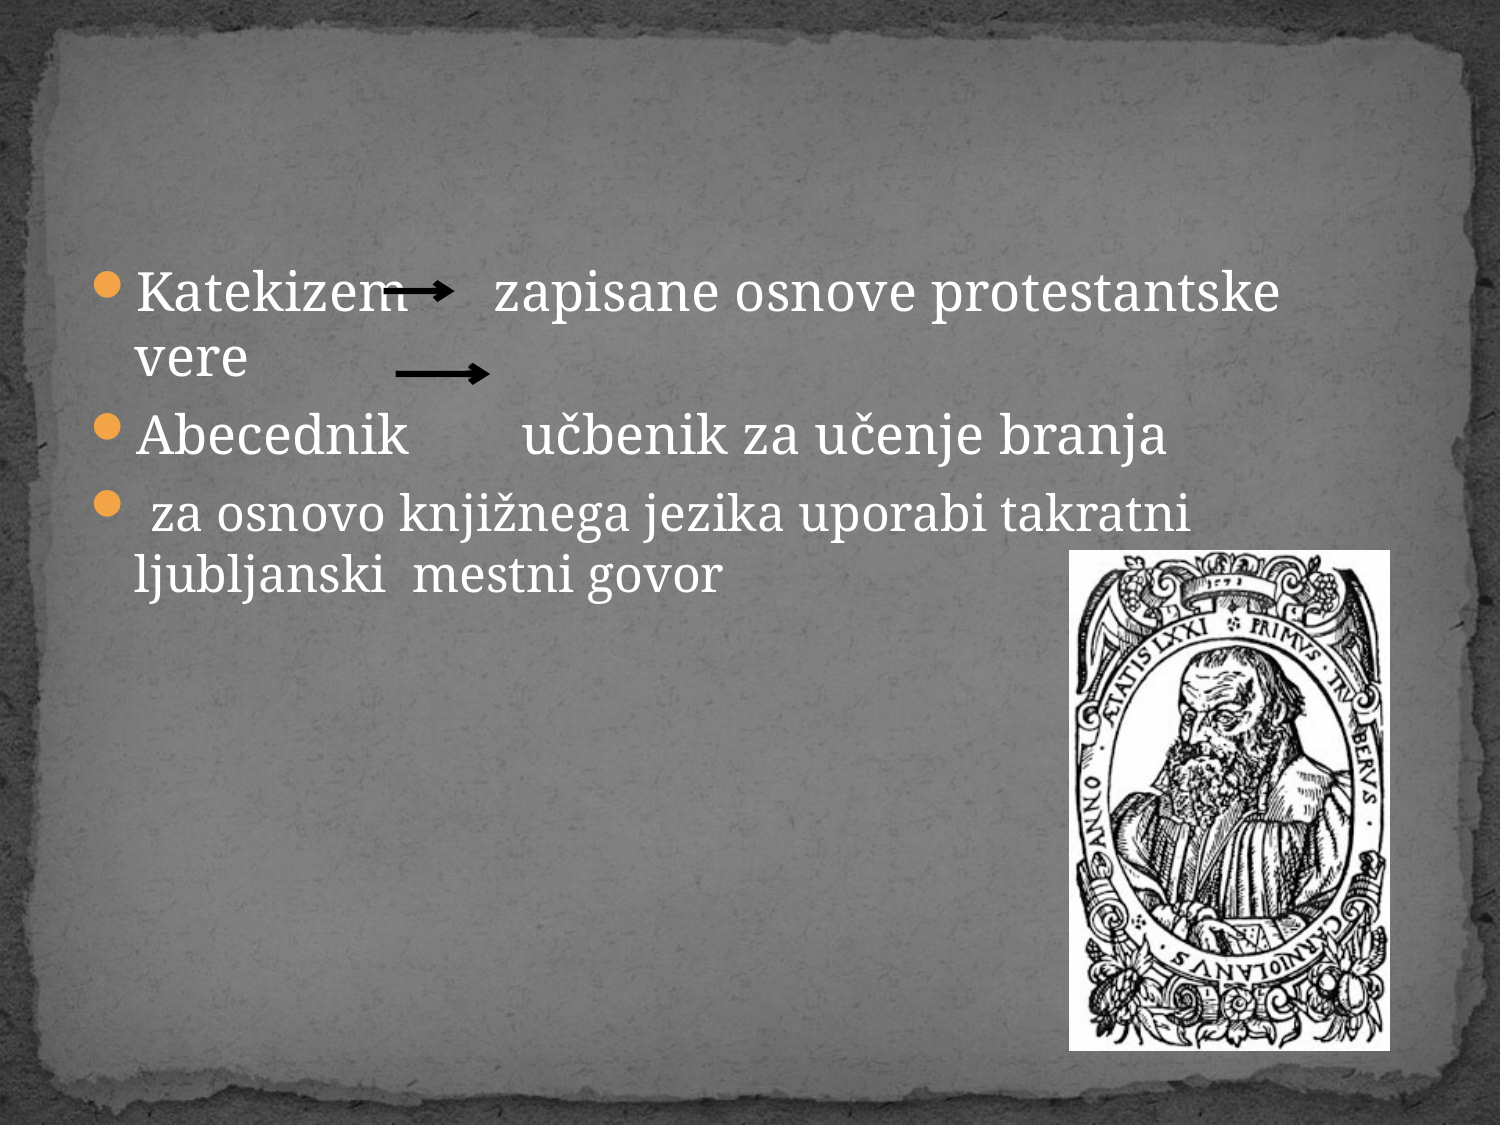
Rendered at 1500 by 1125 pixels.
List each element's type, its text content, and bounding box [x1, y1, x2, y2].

picture [0, 0, 1500, 1125]
list Katekizem zapisane osnove protestantske vere Abecednik učbenik za učenje branja za osnovo knjižnega jezika uporabi takratni ljubljanski mestni govor [75, 249, 1425, 1000]
